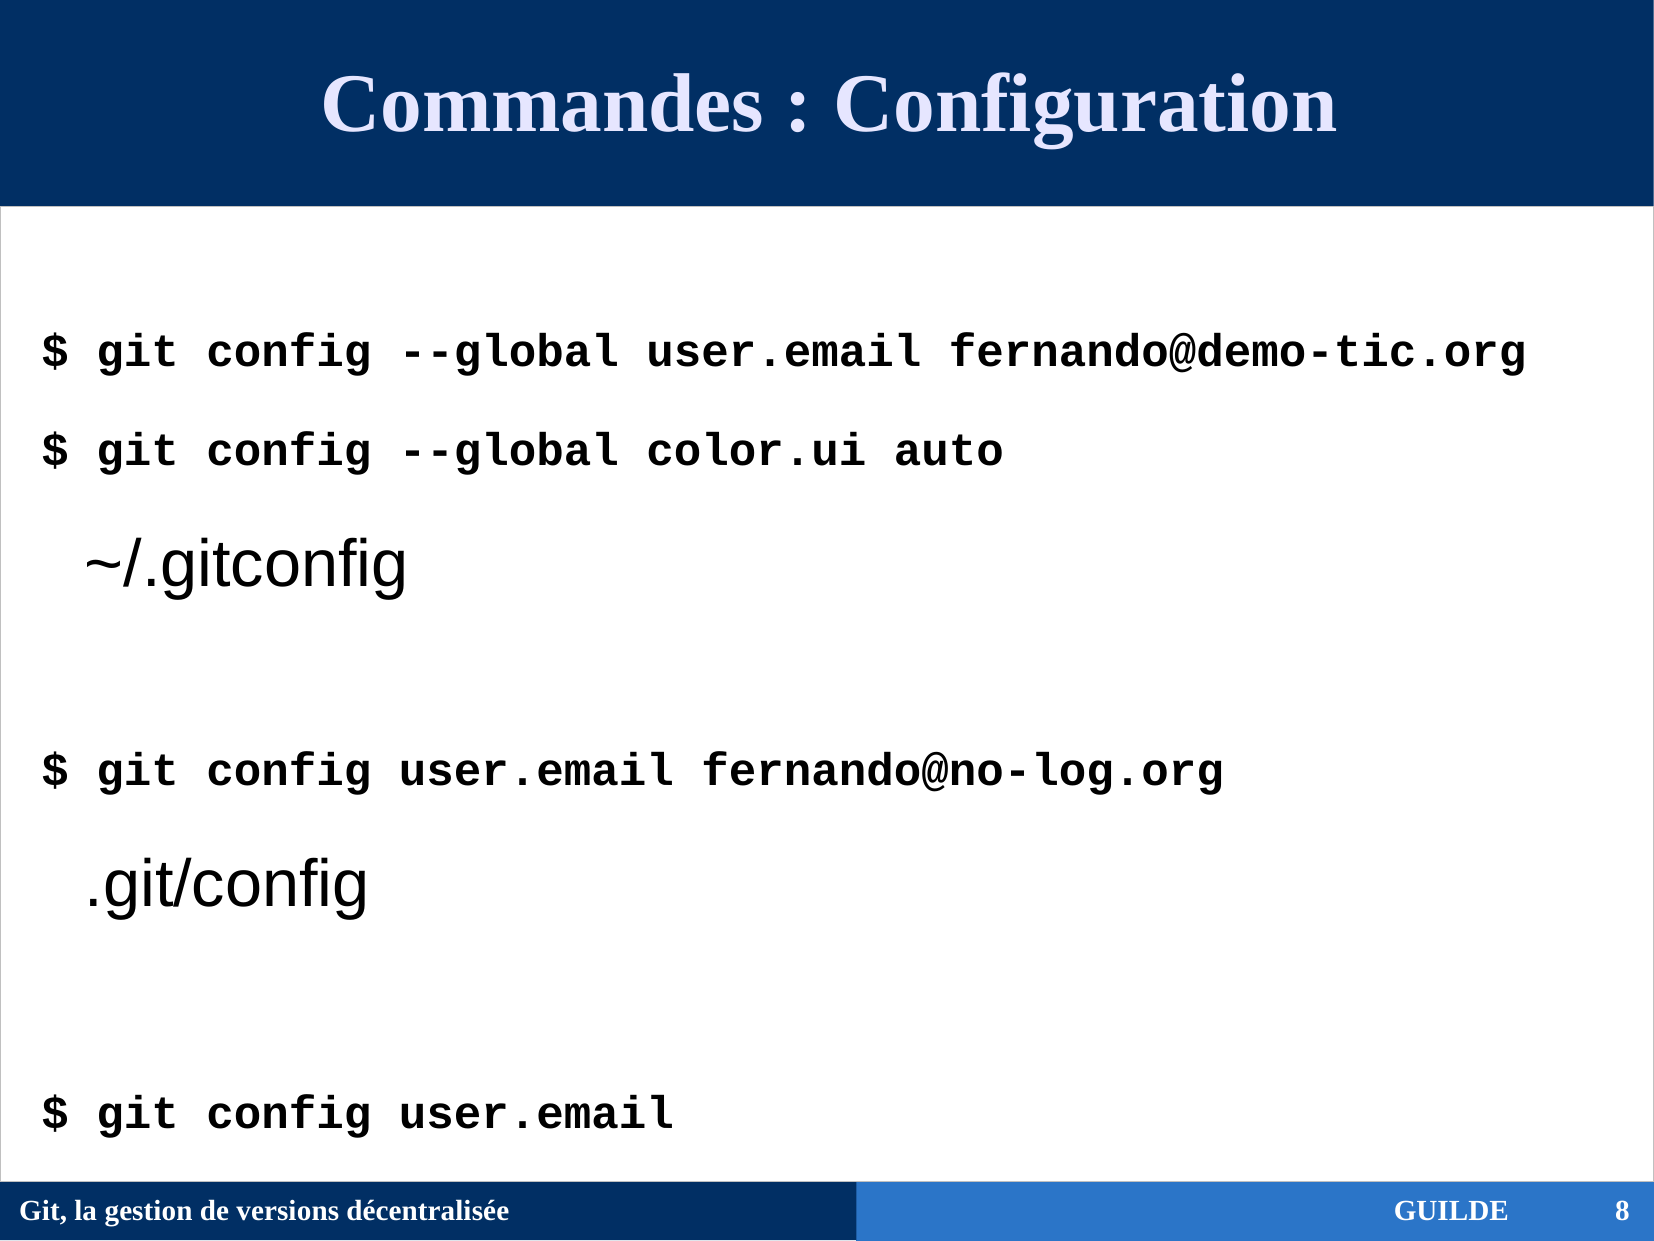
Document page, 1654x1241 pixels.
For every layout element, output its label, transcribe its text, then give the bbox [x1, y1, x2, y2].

list $ git config --global user.email fernando@demo-tic.org $ git config --global color.ui auto ~/.gitconfig $ git config user.email fernando@no-log.org .git/config $ git config user.email [13, 229, 1638, 1143]
title Commandes : Configuration [123, 0, 1536, 208]
